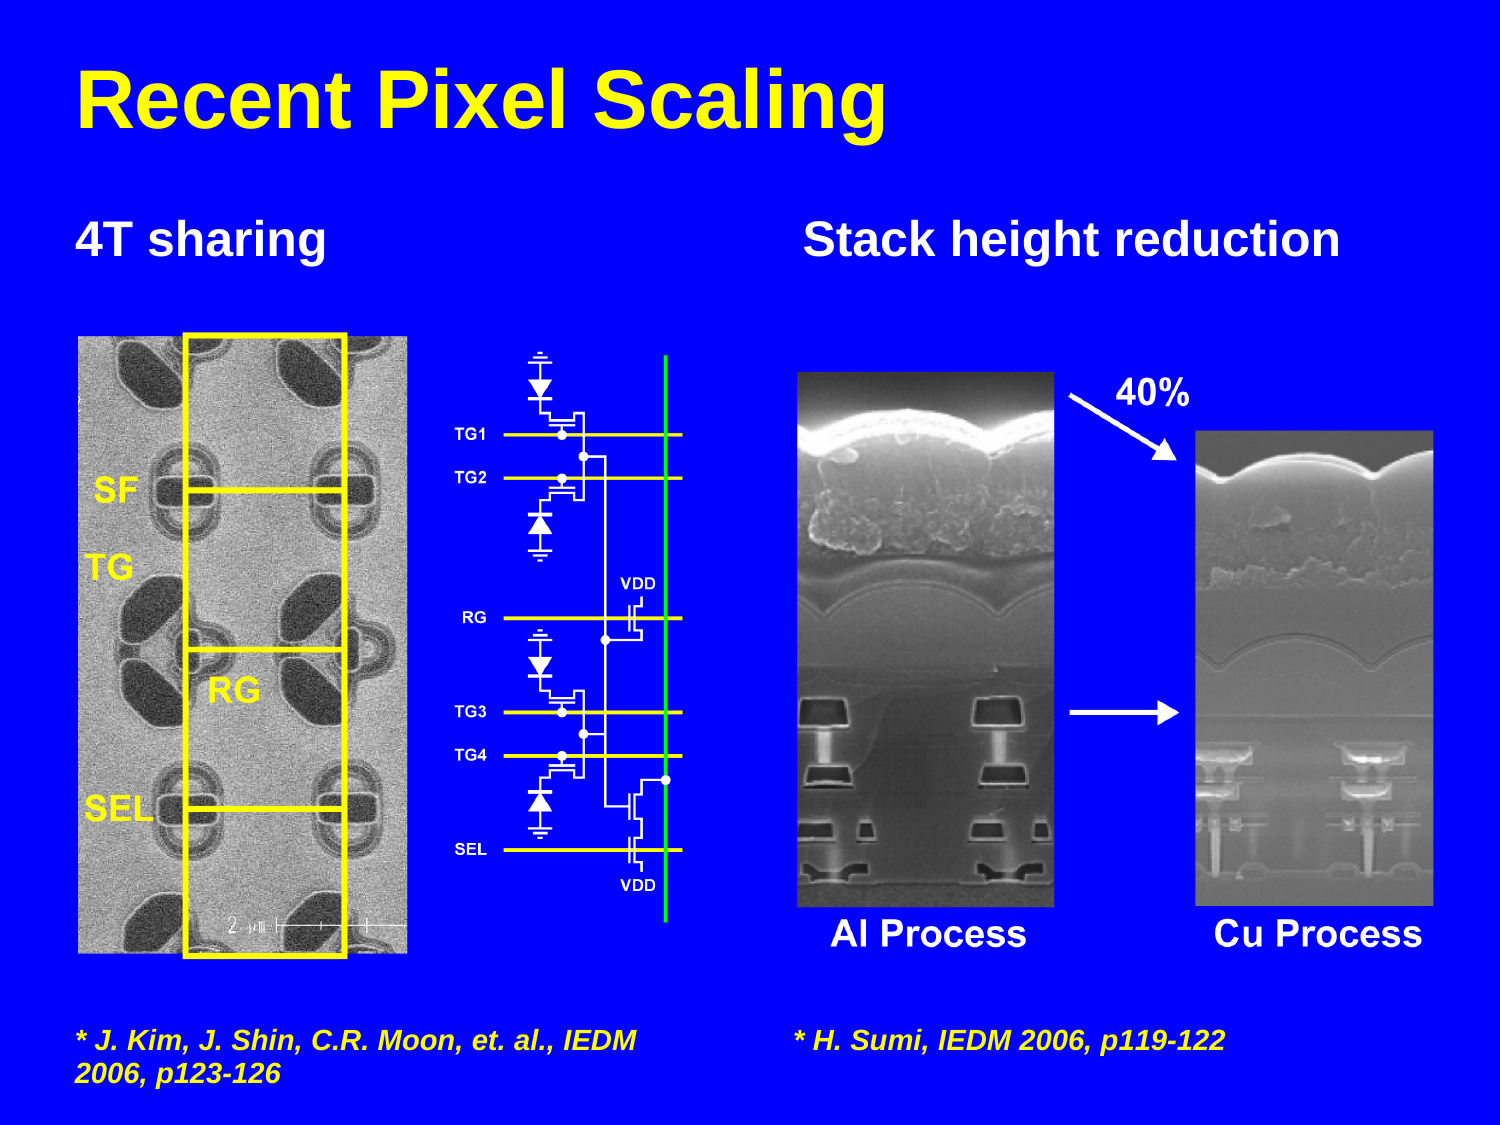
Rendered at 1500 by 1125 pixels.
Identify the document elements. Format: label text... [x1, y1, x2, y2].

title Recent Pixel Scaling [60, 37, 940, 163]
text_box * H. Sumi, IEDM 2006, p119-122 [778, 1016, 1379, 1065]
picture [787, 364, 1443, 964]
picture [69, 326, 692, 964]
text_box 4T sharing [60, 203, 343, 275]
text_box * J. Kim, J. Shin, C.R. Moon, et. al., IEDM 2006, p123-126 [60, 1016, 731, 1098]
text_box Stack height reduction [787, 203, 1357, 275]
